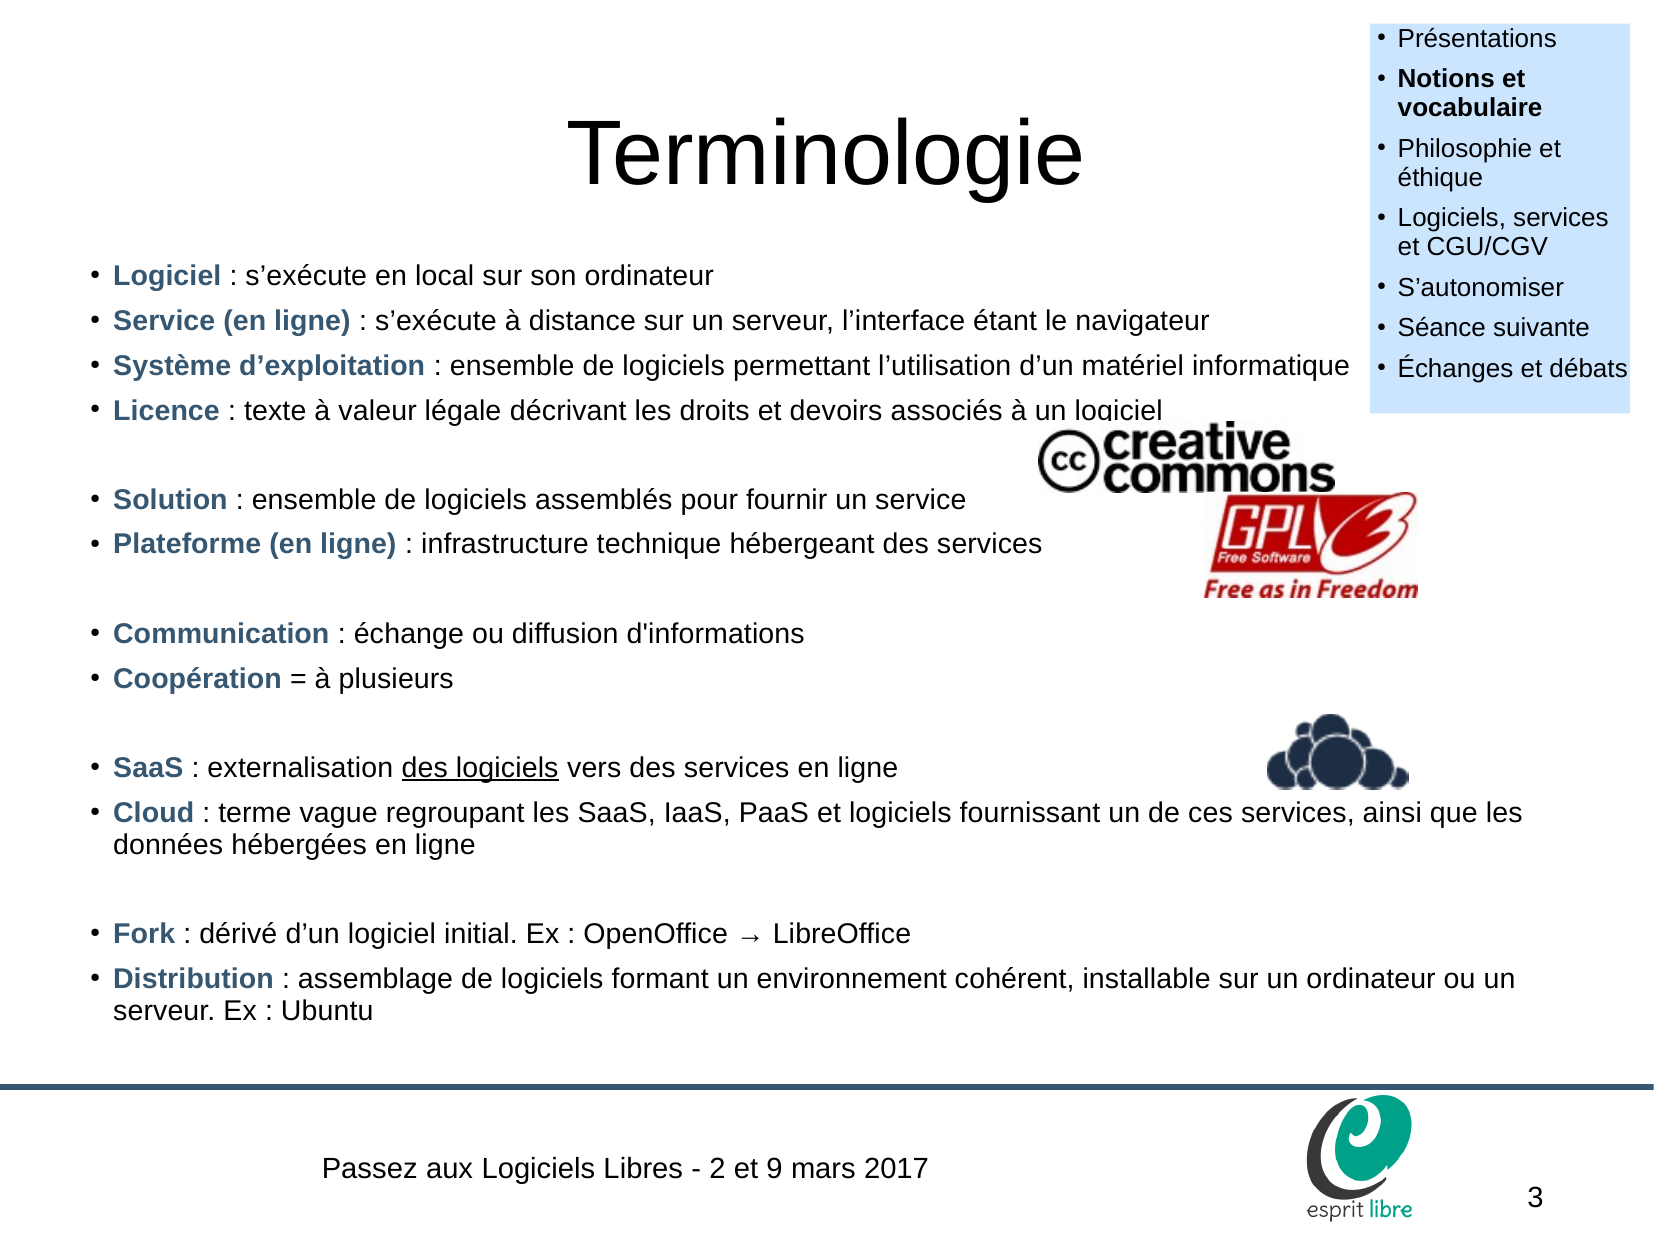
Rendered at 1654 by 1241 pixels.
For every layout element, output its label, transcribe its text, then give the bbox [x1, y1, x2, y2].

title Terminologie [82, 49, 1370, 257]
picture [1267, 714, 1409, 790]
picture [1293, 1092, 1424, 1223]
picture [1038, 421, 1418, 598]
list Logiciel : s’exécute en local sur son ordinateur Service (en ligne) : s’exécute à distance sur un serveur, l’interface étant le navigateur Système d’exploitation : ensemble de logiciels permettant l’utilisation d’un matériel informatique Licence : texte à valeur légale décrivant les droits et devoirs associés à un logiciel Solution : ensemble de logiciels assemblés pour fournir un service Plateforme (en ligne) : infrastructure technique hébergeant des services Communication : échange ou diffusion d'informations Coopération = à plusieurs SaaS : externalisation des logiciels vers des services en ligne Cloud : terme vague regroupant les SaaS, IaaS, PaaS et logiciels fournissant un de ces services, ainsi que les données hébergées en ligne Fork : dérivé d’un logiciel initial. Ex : OpenOffice → LibreOffice Distribution : assemblage de logiciels formant un environnement cohérent, installable sur un ordinateur ou un serveur. Ex : Ubuntu [82, 259, 1571, 1034]
list Présentations Notions et vocabulaire Philosophie et éthique Logiciels, services et CGU/CGV S’autonomiser Séance suivante Échanges et débats [1370, 23, 1630, 414]
